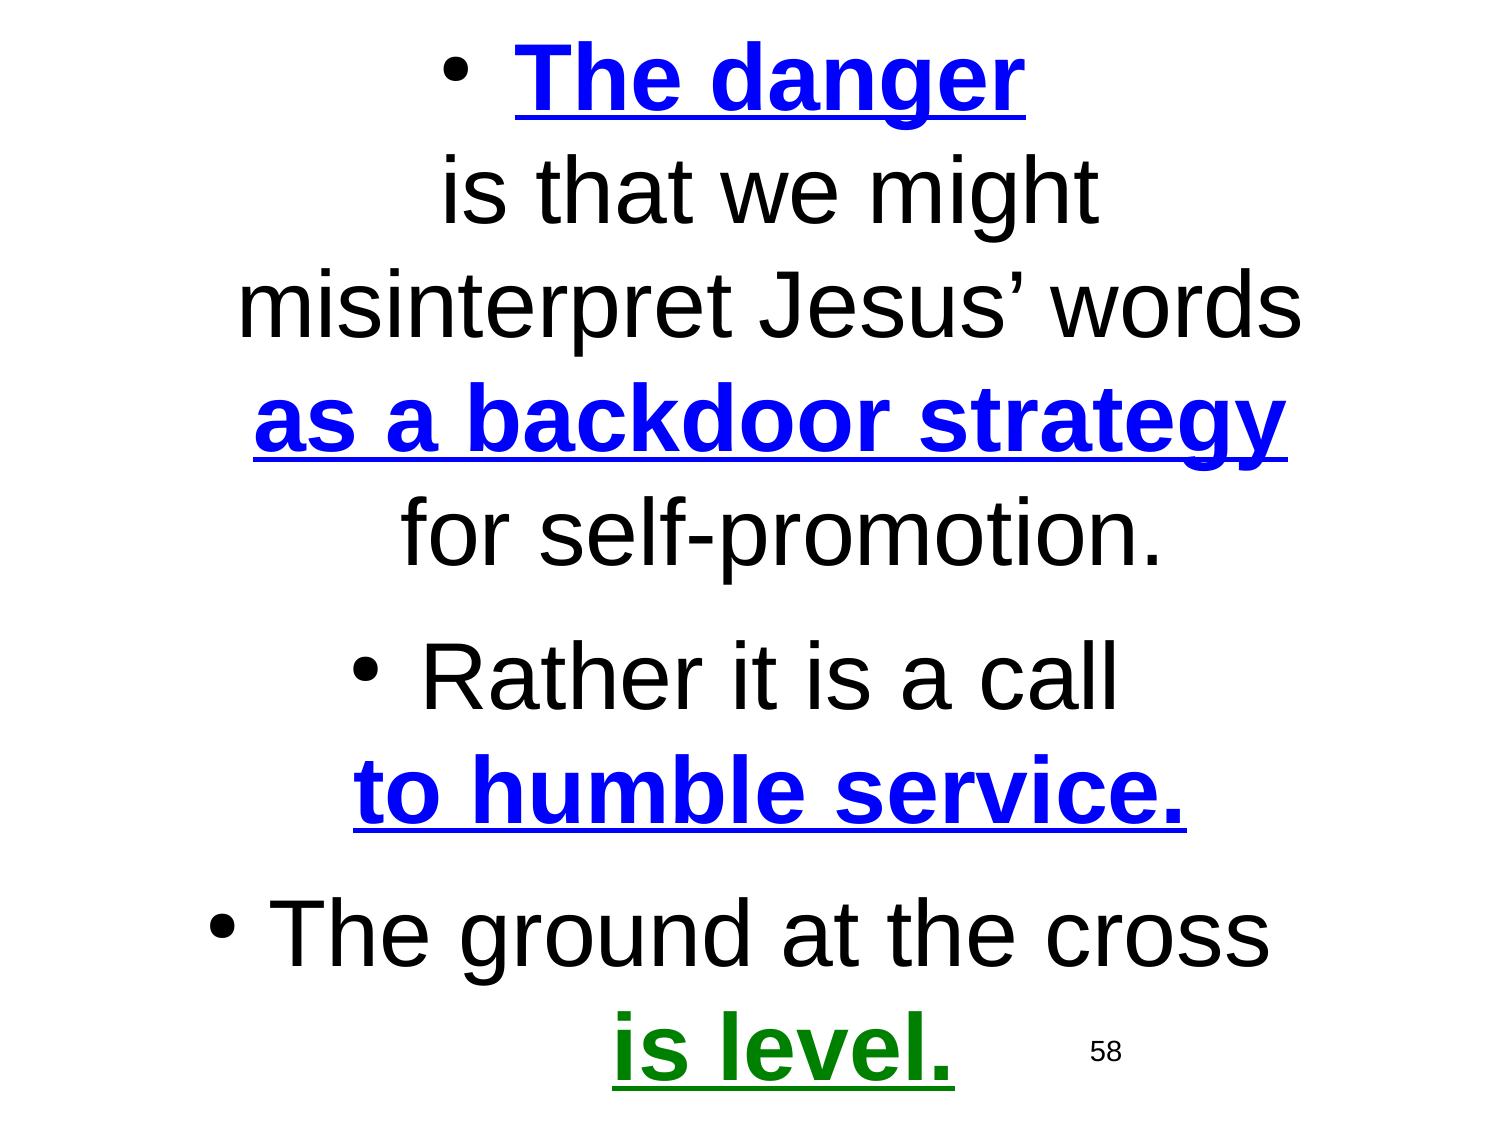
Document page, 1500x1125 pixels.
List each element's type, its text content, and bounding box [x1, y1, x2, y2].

list The danger is that we might misinterpret Jesus’ words as a backdoor strategy for self-promotion. Rather it is a call to humble service. The ground at the cross is level. [15, 15, 1486, 1111]
